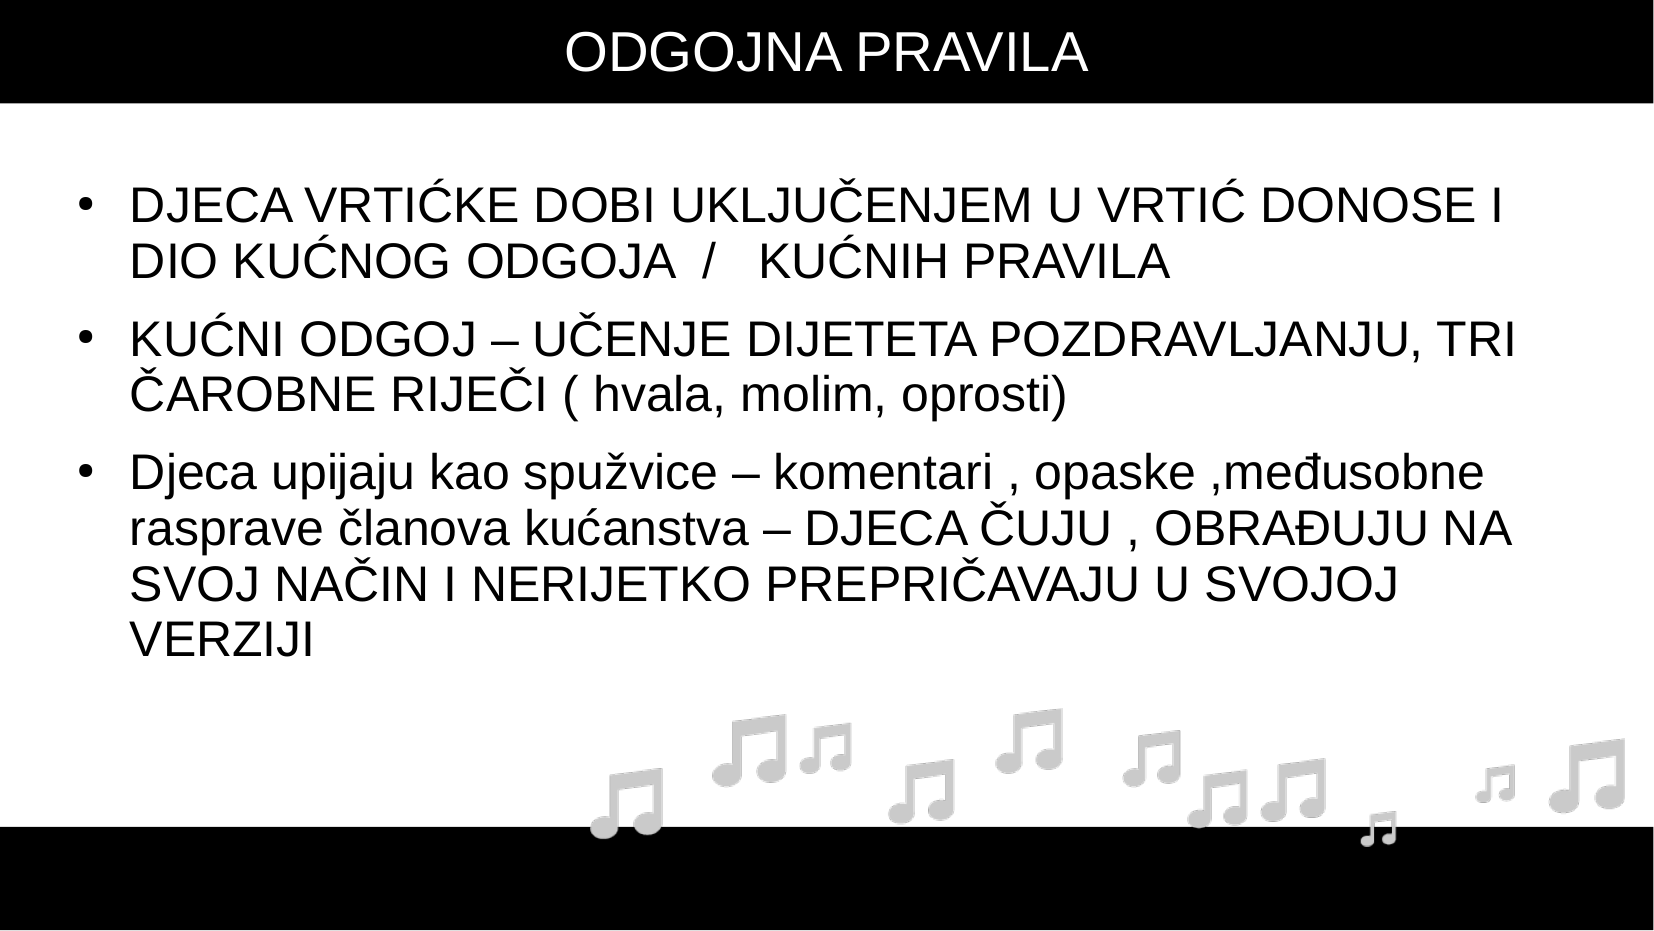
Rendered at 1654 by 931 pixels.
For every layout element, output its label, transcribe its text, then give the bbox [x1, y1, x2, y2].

title ODGOJNA PRAVILA [59, 6, 1595, 98]
list DJECA VRTIĆKE DOBI UKLJUČENJEM U VRTIĆ DONOSE I DIO KUĆNOG ODGOJA / KUĆNIH PRAVILA KUĆNI ODGOJ – UČENJE DIJETETA POZDRAVLJANJU, TRI ČAROBNE RIJEČI ( hvala, molim, oprosti) Djeca upijaju kao spužvice – komentari , opaske ,međusobne rasprave članova kućanstva – DJECA ČUJU , OBRAĐUJU NA SVOJ NAČIN I NERIJETKO PREPRIČAVAJU U SVOJOJ VERZIJI [59, 177, 1595, 768]
